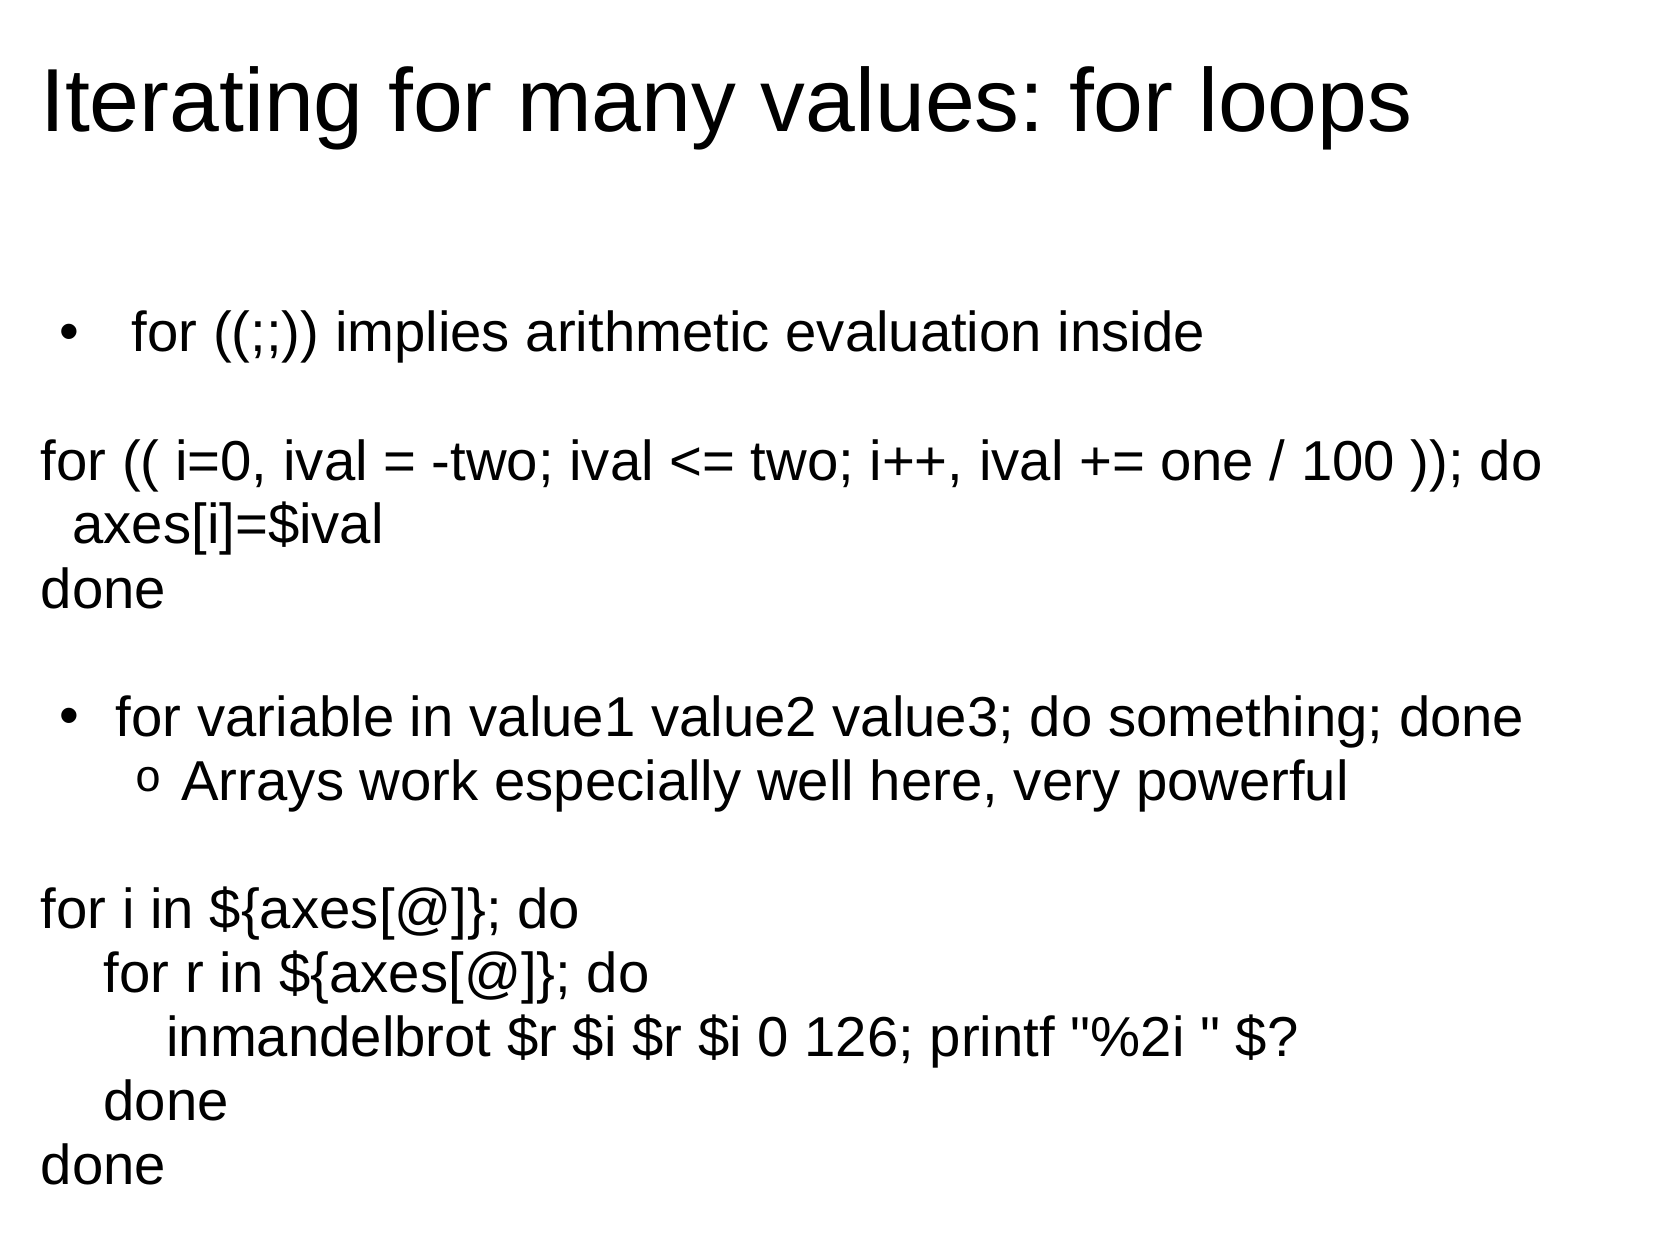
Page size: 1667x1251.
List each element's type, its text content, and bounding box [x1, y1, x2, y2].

list for ((;;)) implies arithmetic evaluation inside for (( i=0, ival = -two; ival <= two; i++, ival += one / 100 )); do axes[i]=$ival done for variable in value1 value2 value3; do something; done Arrays work especially well here, very powerful for i in ${axes[@]}; do for r in ${axes[@]}; do inmandelbrot $r $i $r $i 0 126; printf "%2i " $? done done [40, 300, 1626, 1238]
title Iterating for many values: for loops [40, 50, 1627, 201]
